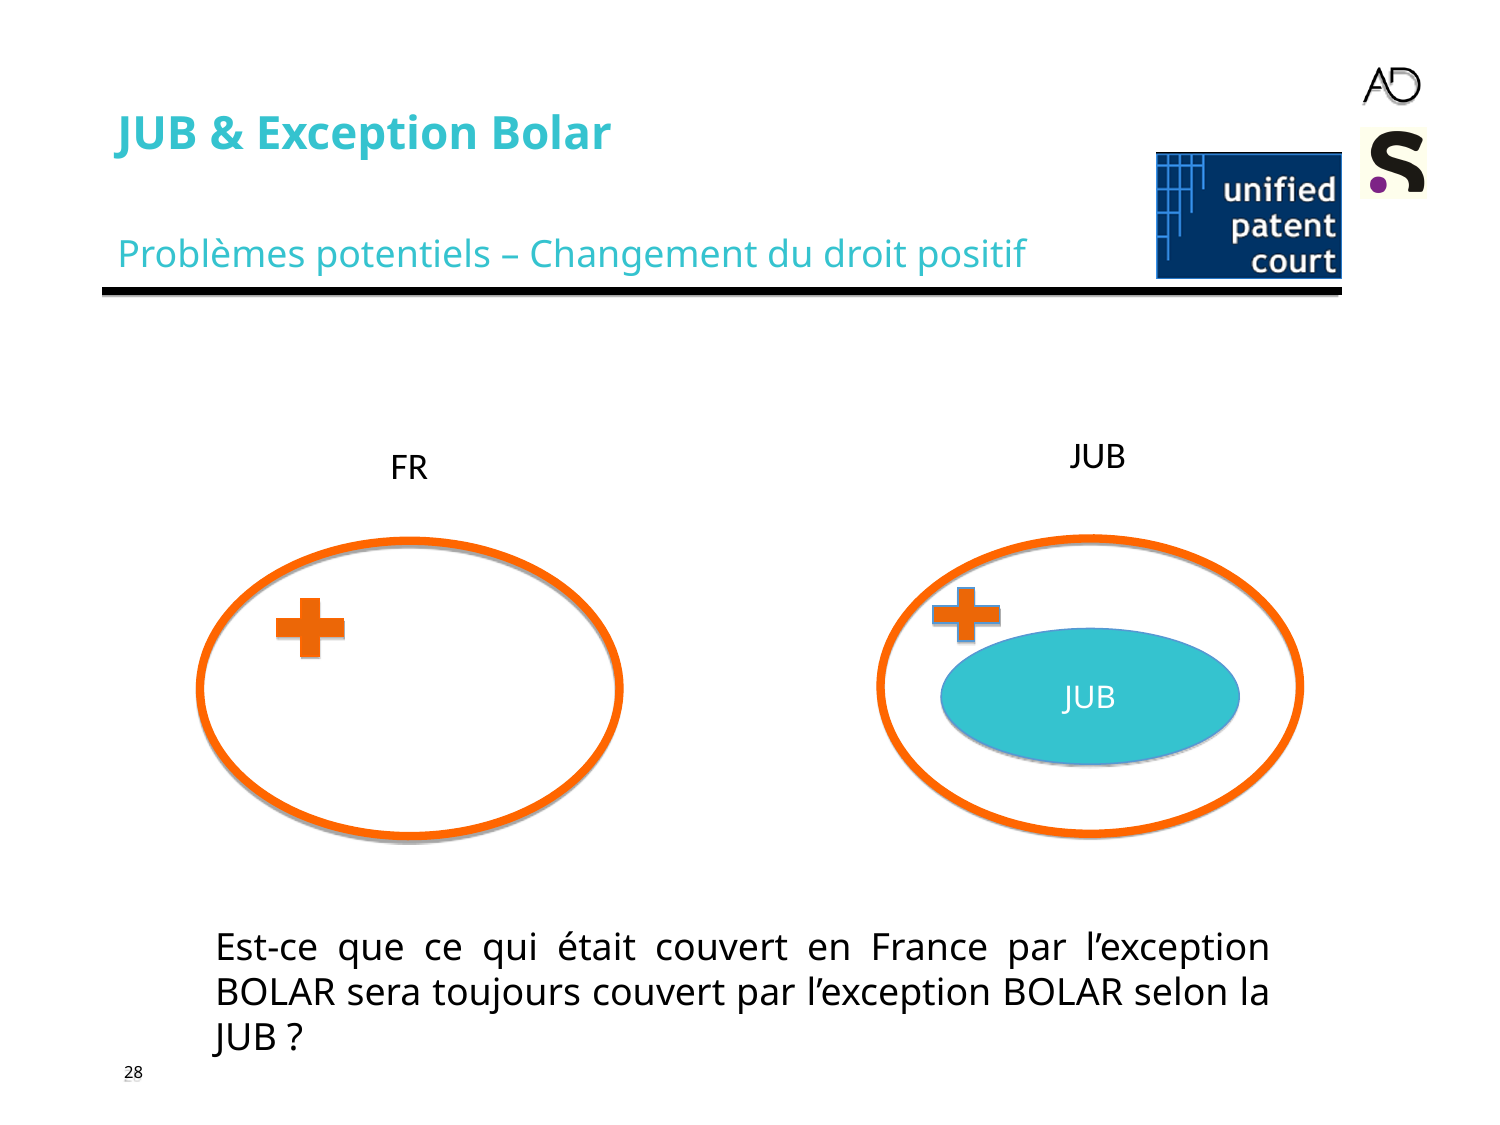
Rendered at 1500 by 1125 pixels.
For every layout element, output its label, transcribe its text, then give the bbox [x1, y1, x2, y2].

list JUB & Exception Bolar [102, 96, 1342, 222]
text_box [933, 587, 1000, 641]
text_box [277, 598, 344, 657]
text_box FR [375, 434, 444, 496]
picture [1156, 152, 1342, 279]
text_box Est-ce que ce qui était couvert en France par l’exception BOLAR sera toujours couvert par l’exception BOLAR selon la JUB ? [200, 915, 1310, 1067]
list Problèmes potentiels – Changement du droit positif [102, 222, 1342, 285]
text_box JUB [941, 628, 1240, 765]
list [106, 317, 1337, 1025]
text_box JUB [1054, 423, 1159, 485]
